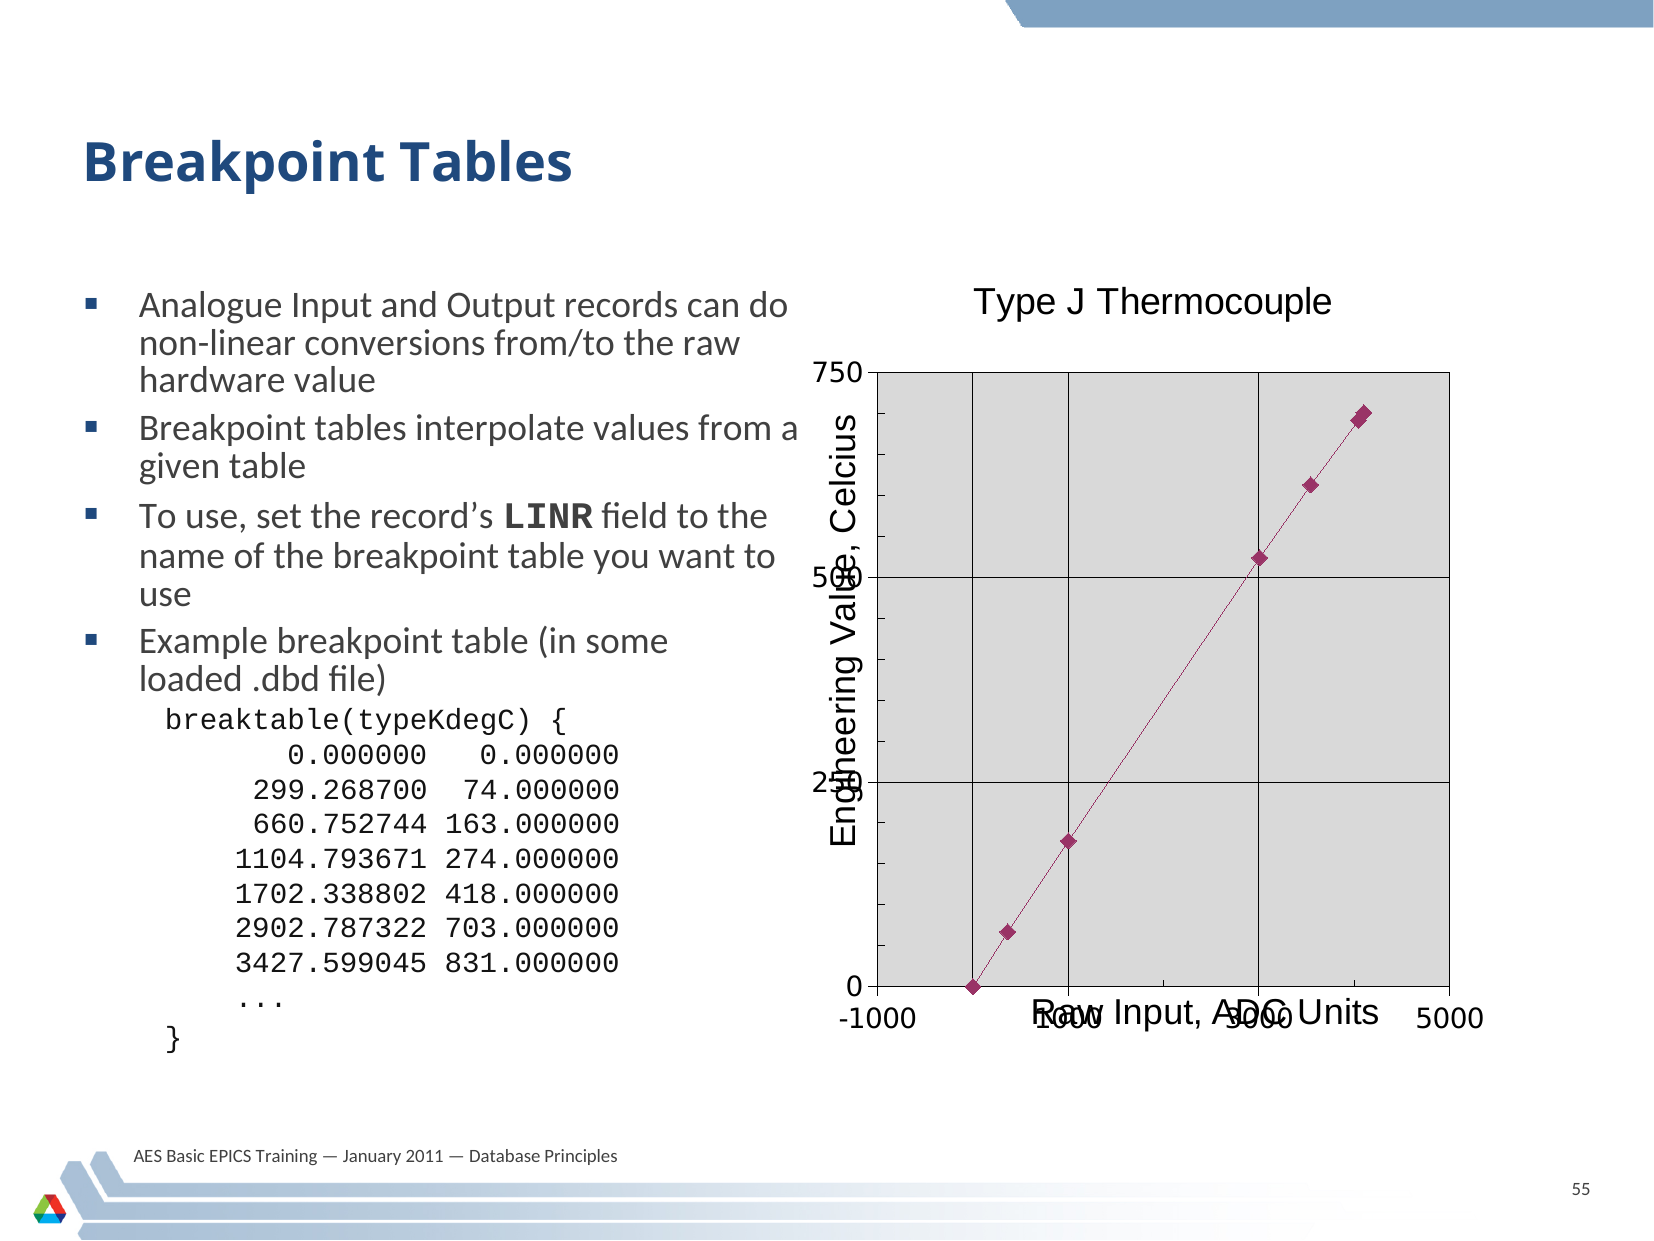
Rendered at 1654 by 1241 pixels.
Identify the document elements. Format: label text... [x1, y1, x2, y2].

list Analogue Input and Output records can do non-linear conversions from/to the raw hardware value Breakpoint tables interpolate values from a given table To use, set the record’s LINR field to the name of the breakpoint table you want to use Example breakpoint table (in some loaded .dbd file) breaktable(typeKdegC) { 0.000000 0.000000 299.268700 74.000000 660.752744 163.000000 1104.793671 274.000000 1702.338802 418.000000 2902.787322 703.000000 3427.599045 831.000000 ... } [82, 289, 809, 1109]
picture [0, 0, 1654, 29]
picture [0, 1143, 1654, 1240]
title Breakpoint Tables [82, 128, 1571, 192]
chart [797, 252, 1499, 1051]
